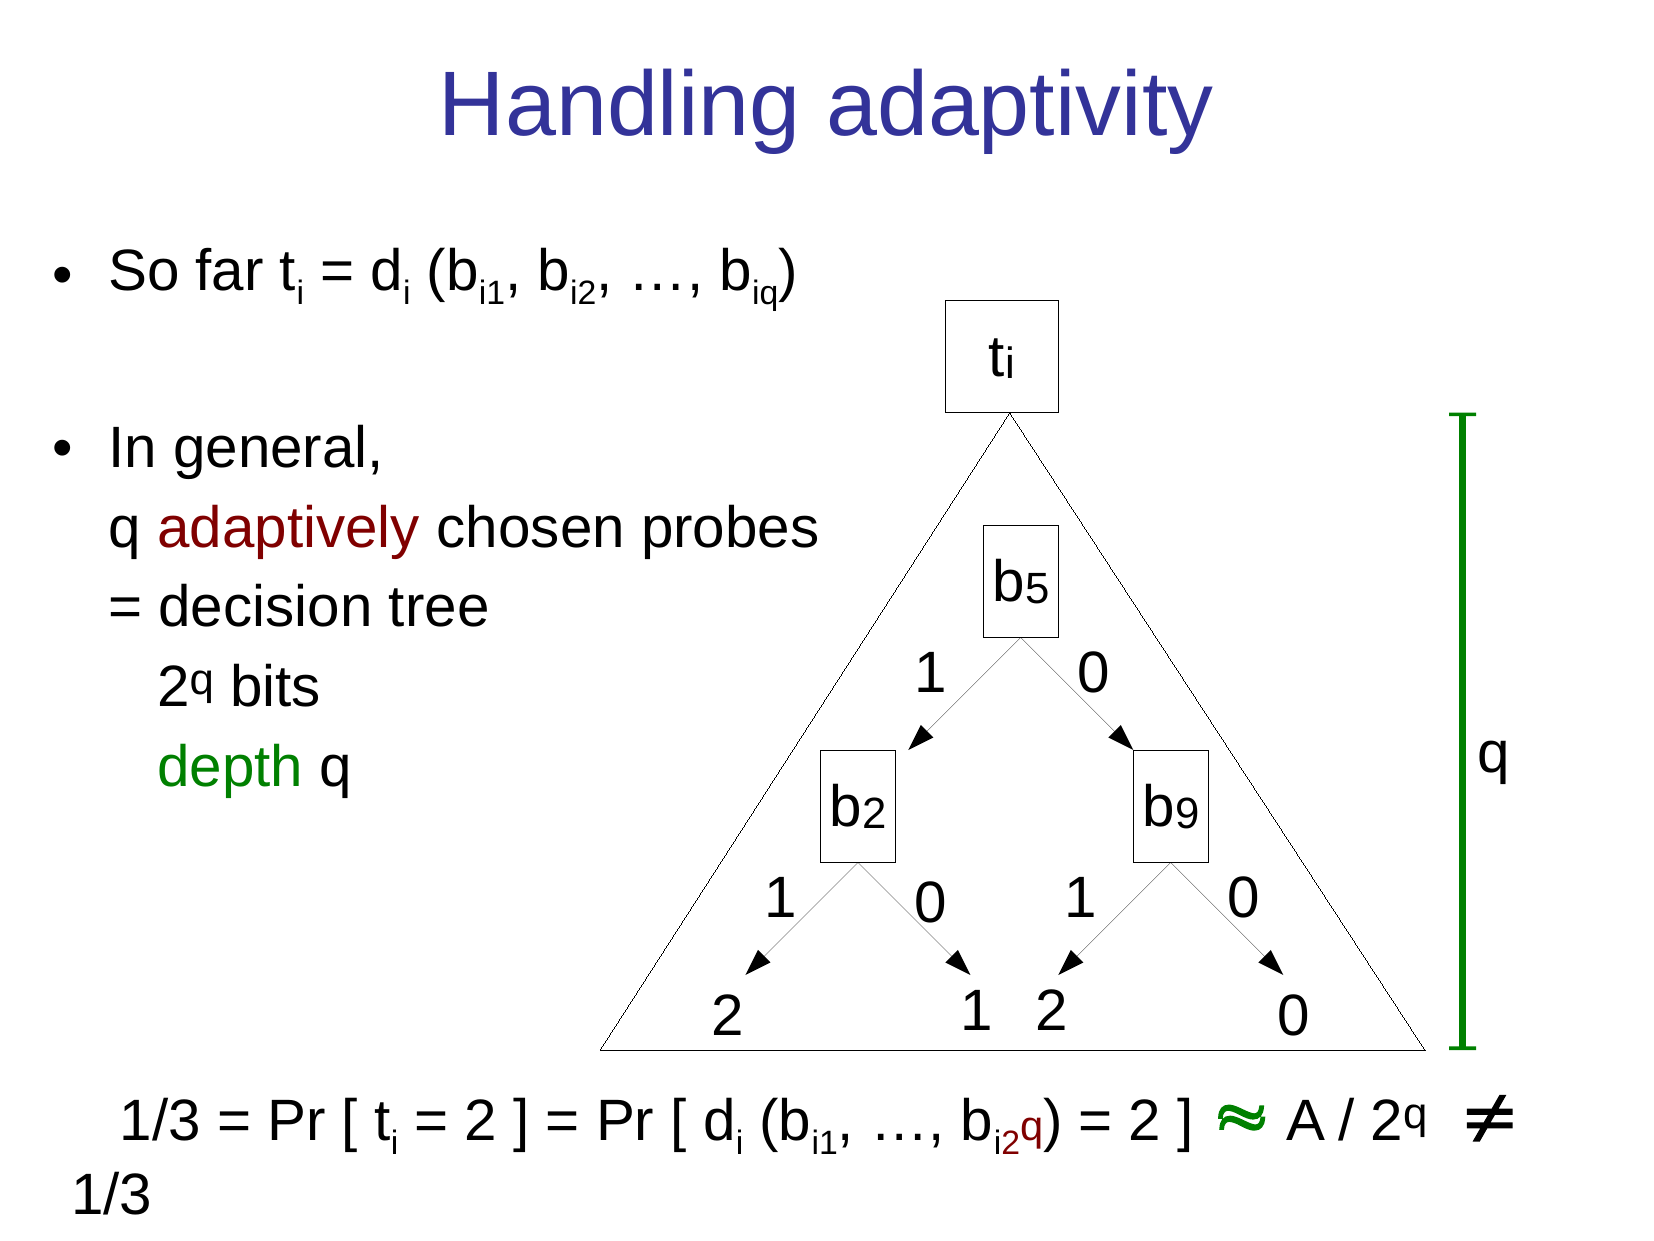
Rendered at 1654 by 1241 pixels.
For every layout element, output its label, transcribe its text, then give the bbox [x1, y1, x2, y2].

text_box 1 [945, 970, 1008, 1051]
text_box 2 [1020, 970, 1083, 1051]
text_box b9 [1133, 750, 1209, 863]
text_box 0 [1212, 857, 1276, 938]
text_box q [1462, 712, 1539, 793]
list So far ti = di (bi1, bi2, …, biq) In general, q adaptively chosen probes = decision tree 2q bits depth q [37, 150, 1654, 1225]
text_box 0 [900, 862, 963, 943]
text_box b5 [983, 525, 1059, 638]
text_box ti [945, 300, 1059, 413]
text_box b2 [820, 750, 896, 863]
text_box 0 [1062, 632, 1126, 713]
text_box 2 [696, 975, 759, 1055]
title Handling adaptivity [124, 0, 1530, 208]
text_box 0 [1262, 975, 1325, 1055]
text_box 1 [750, 857, 813, 938]
text_box 1/3 = Pr [ ti = 2 ] = Pr [ di (bi1, …, bi2q) = 2 ]  A / 2q  1/3 [71, 1087, 1613, 1185]
text_box 1 [1050, 857, 1113, 938]
text_box 1 [900, 632, 963, 713]
